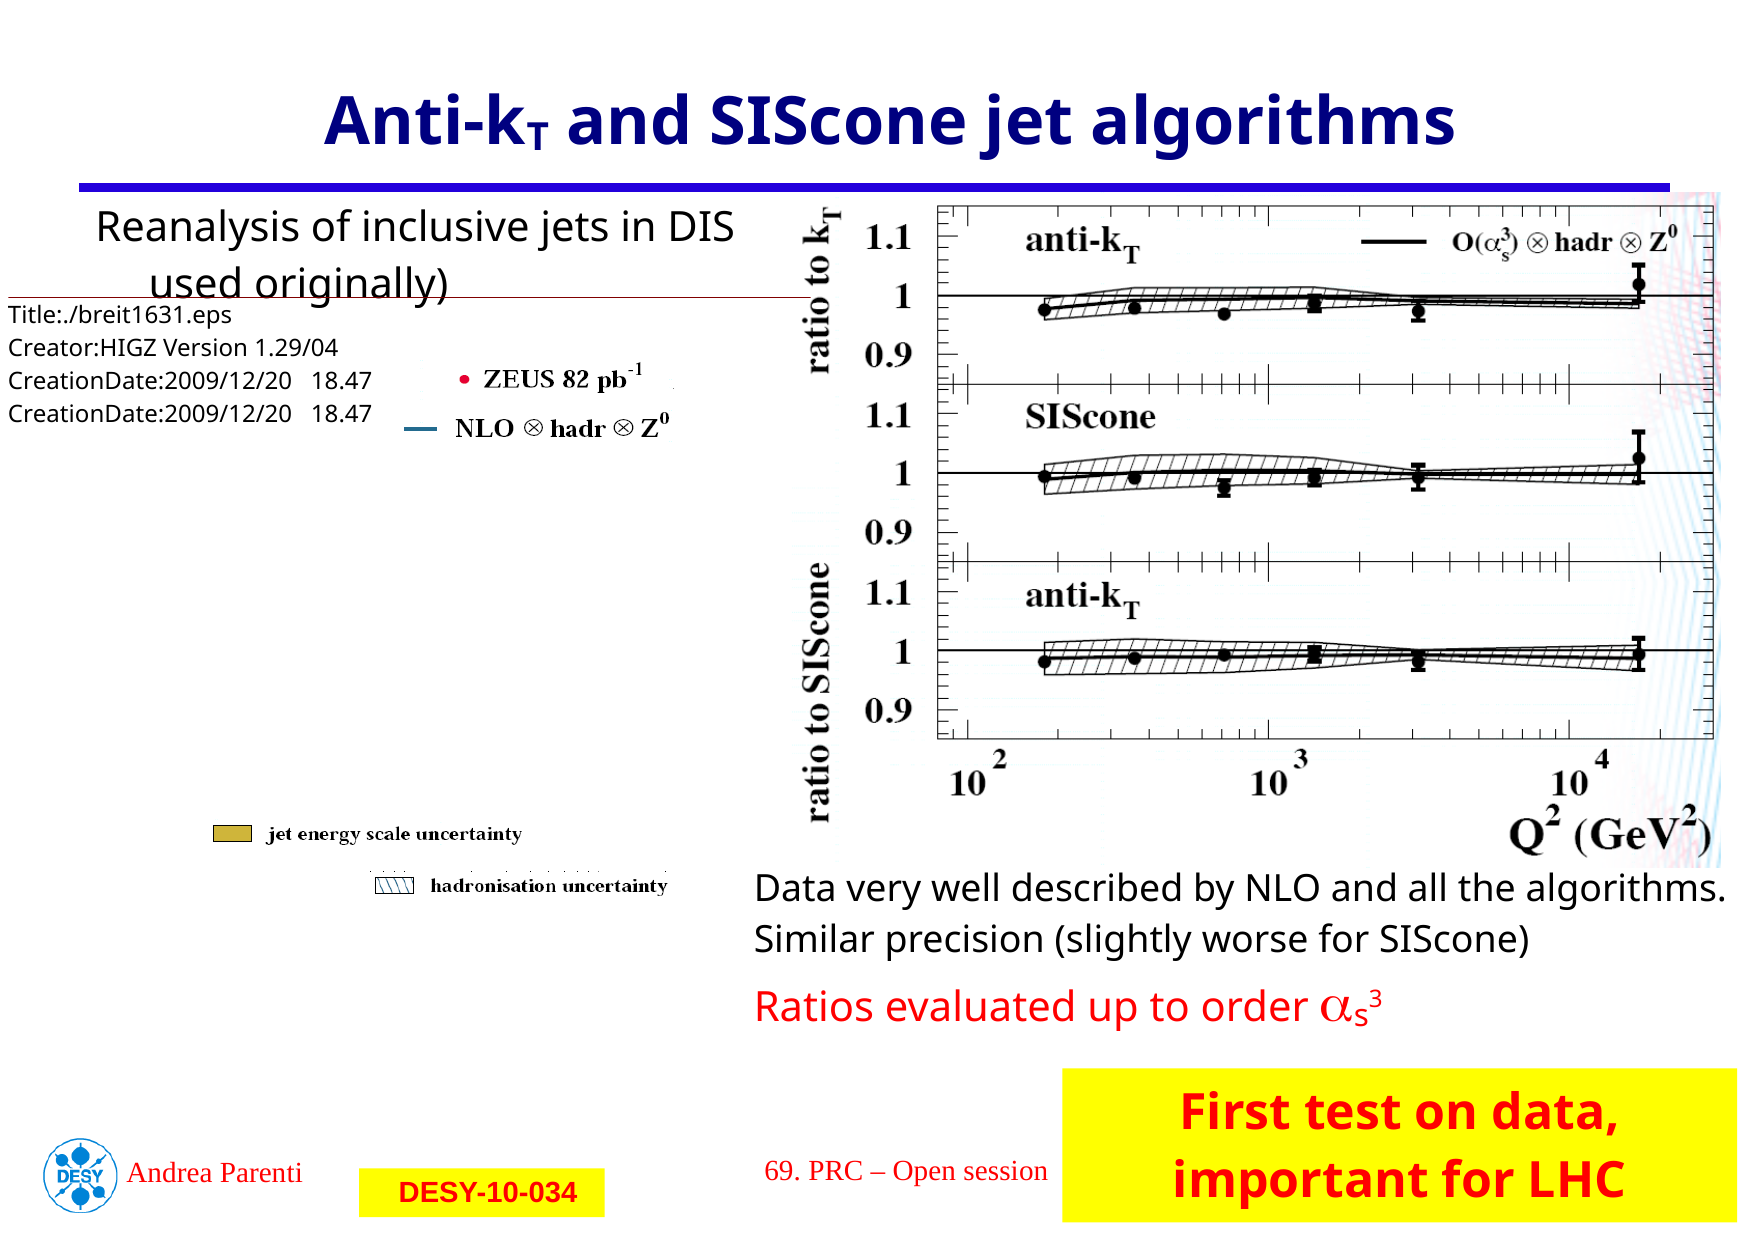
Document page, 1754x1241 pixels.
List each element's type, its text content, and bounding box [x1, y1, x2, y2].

picture [8, 192, 1721, 1213]
text_box First test on data, important for LHC [1062, 1118, 1738, 1223]
title Anti-kT and SIScone jet algorithms [79, 56, 1754, 181]
text_box Data very well described by NLO and all the algorithms. Similar precision (slightly worse for SIScone) Ratios evaluated up to order as3 [811, 853, 1754, 1118]
text_box DESY-10-034 [359, 1168, 605, 1218]
list Reanalysis of inclusive jets in DIS (kT used originally) [77, 197, 791, 296]
